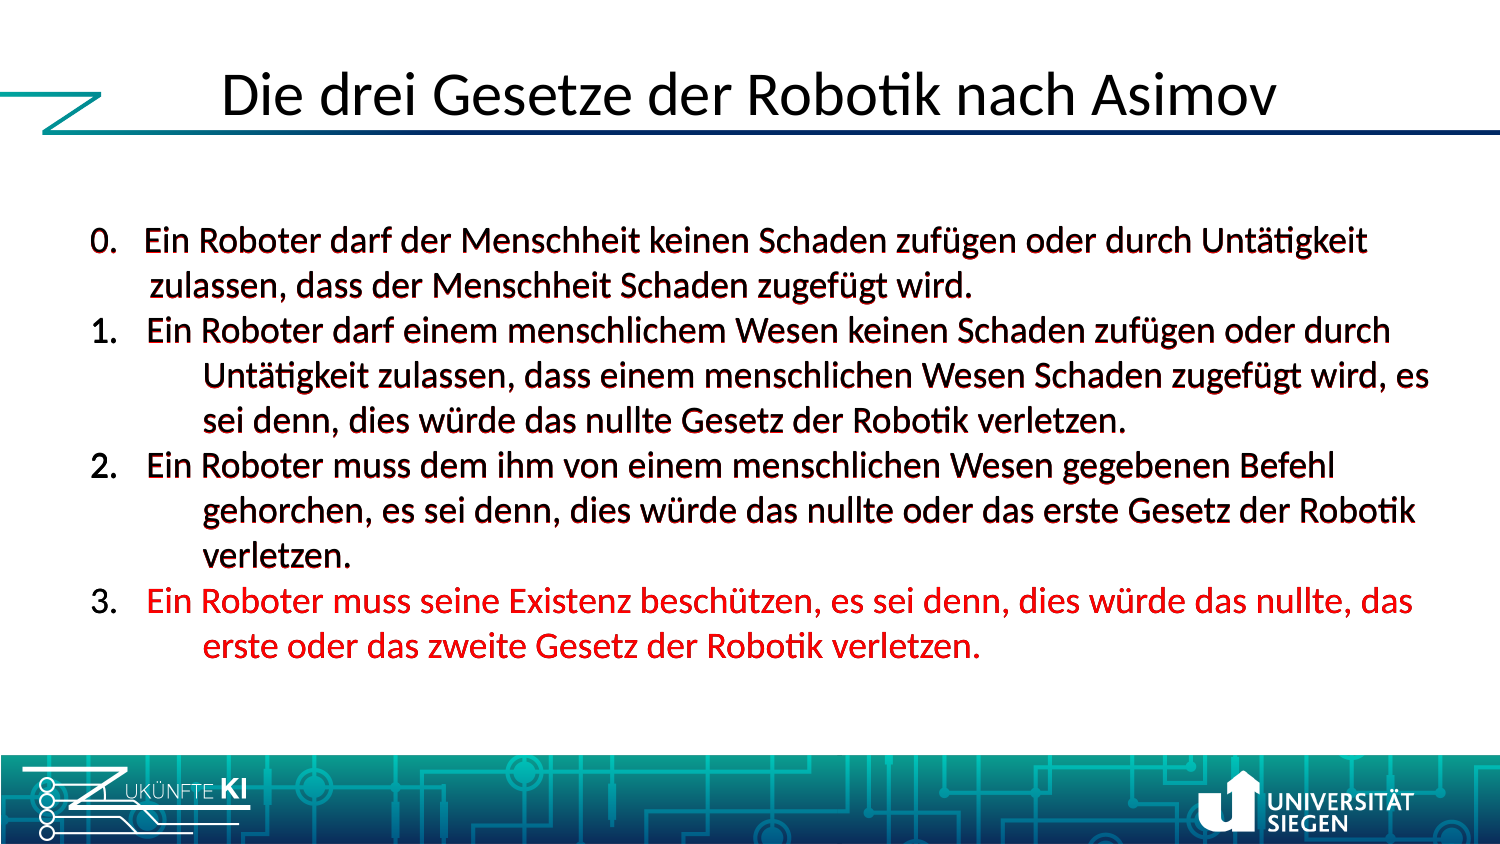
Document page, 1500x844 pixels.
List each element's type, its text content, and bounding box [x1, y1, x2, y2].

title Die drei Gesetze der Robotik nach Asimov [75, 20, 1426, 161]
text_box 0. Ein Roboter darf der Menschheit keinen Schaden zufügen oder durch Untätigkeit zulassen, dass der Menschheit Schaden zugefügt wird. Ein Roboter darf einem menschlichem Wesen keinen Schaden zufügen oder durch Untätigkeit zulassen, dass einem menschlichen Wesen Schaden zugefügt wird, es sei denn, dies würde das nullte Gesetz der Robotik verletzen. Ein Roboter muss dem ihm von einem menschlichen Wesen gegebenen Befehl gehorchen, es sei denn, dies würde das nullte oder das erste Gesetz der Robotik verletzen. [75, 207, 1474, 587]
text_box 0. Ein Roboter darf der Menschheit keinen Schaden zufügen oder durch Untätigkeit zulassen, dass der Menschheit Schaden zugefügt wird. Ein Roboter darf einem menschlichem Wesen keinen Schaden zufügen oder durch Untätigkeit zulassen, dass einem menschlichen Wesen Schaden zugefügt wird, es sei denn, dies würde das nullte Gesetz der Robotik verletzen. Ein Roboter muss dem ihm von einem menschlichen Wesen gegebenen Befehl gehorchen, es sei denn, dies würde das nullte oder das erste Gesetz der Robotik verletzen. Ein Roboter muss seine Existenz beschützen, es sei denn, dies würde das nullte, das erste oder das zweite Gesetz der Robotik verletzen. [75, 587, 1474, 678]
